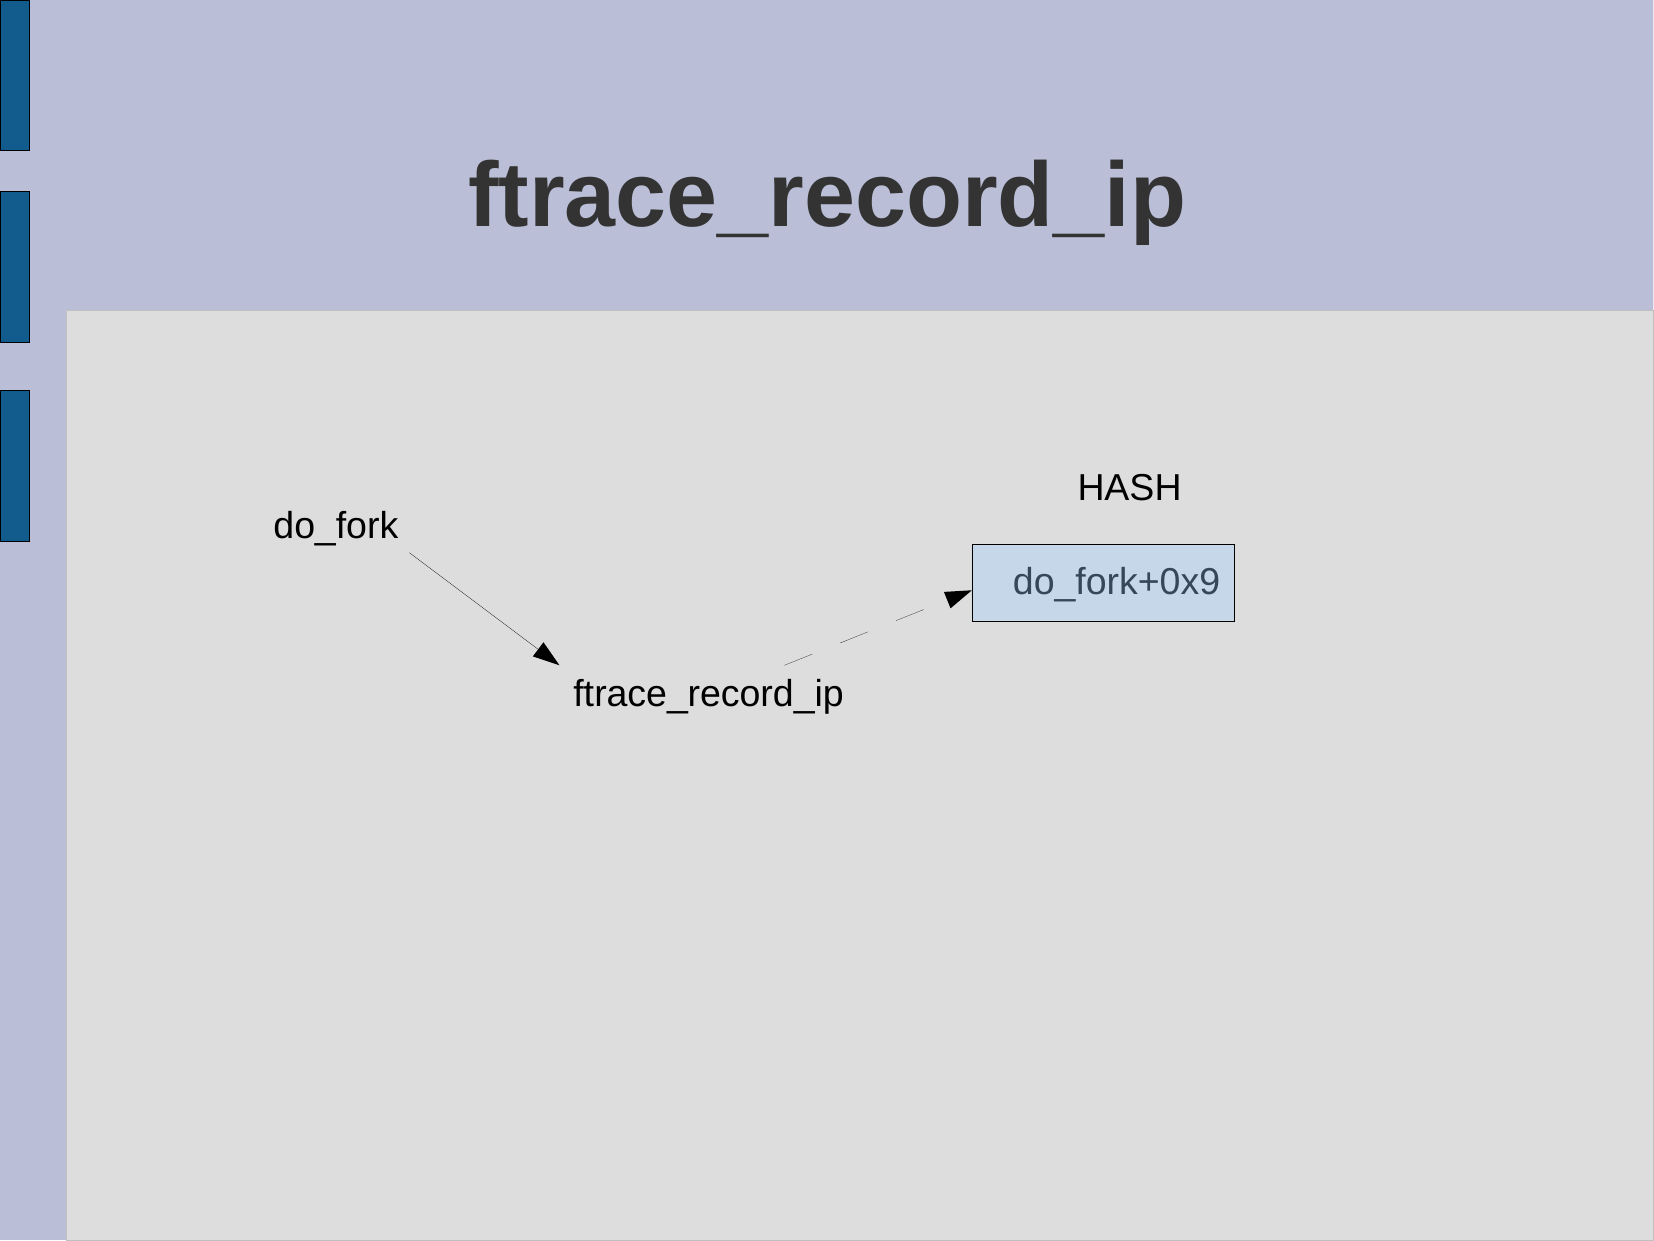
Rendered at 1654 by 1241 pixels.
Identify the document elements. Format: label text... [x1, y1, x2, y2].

chart [125, 343, 1538, 1126]
title ftrace_record_ip [121, 91, 1534, 299]
